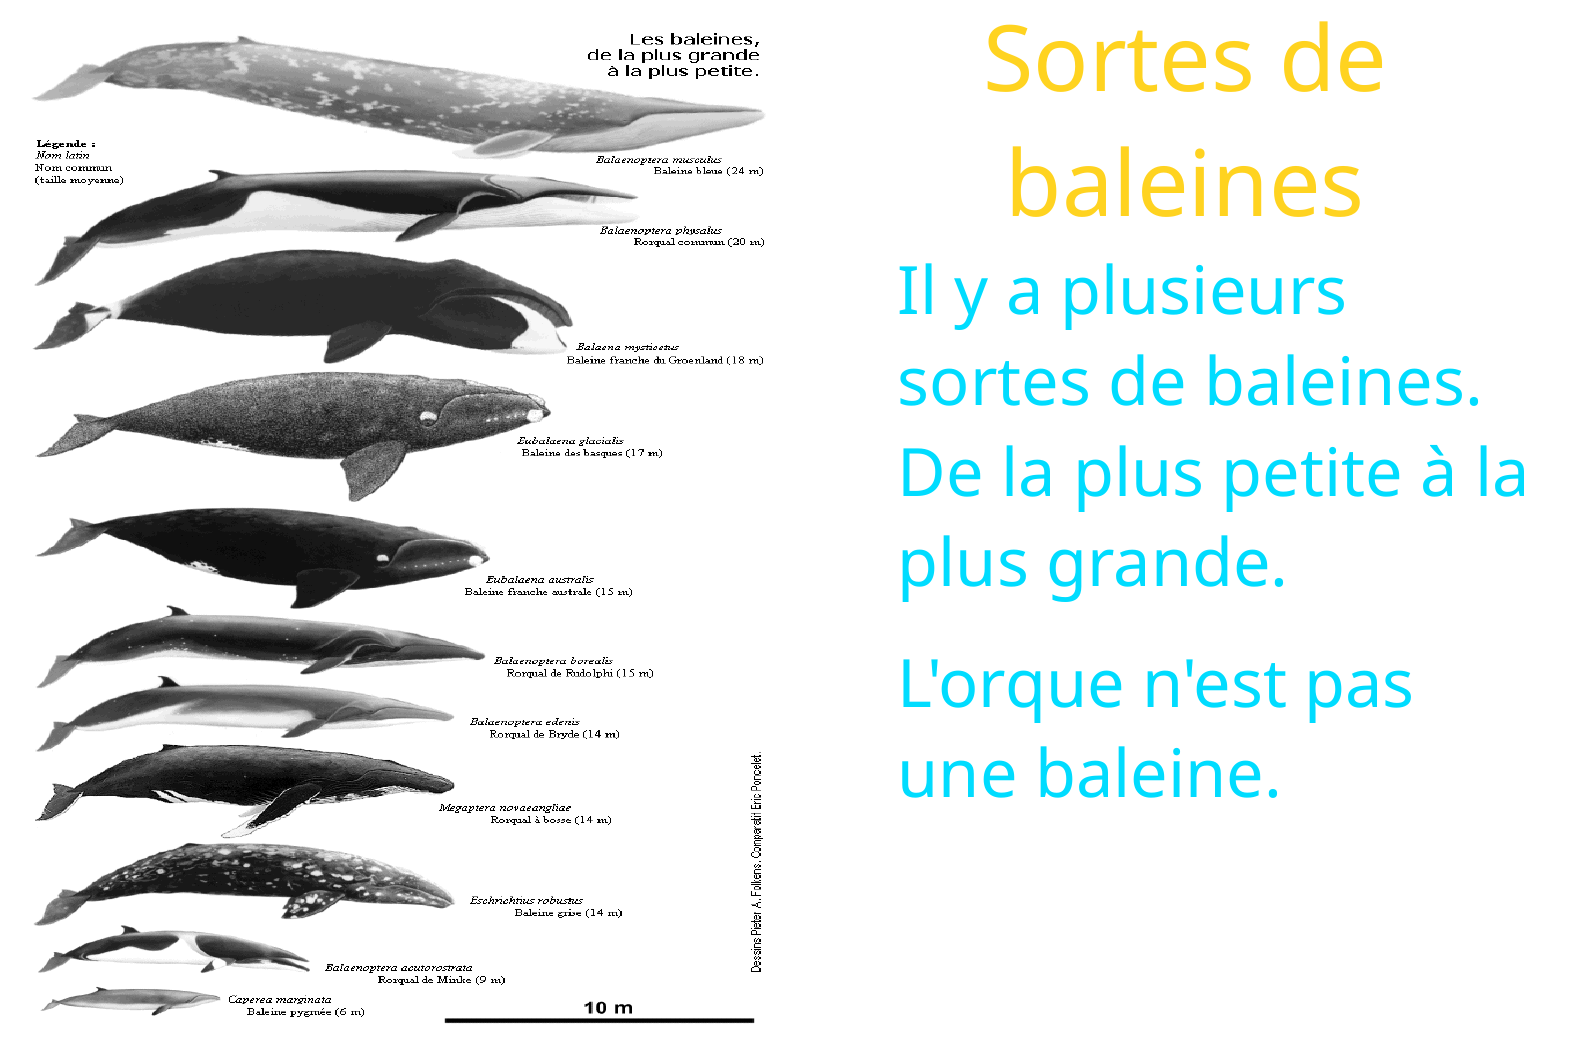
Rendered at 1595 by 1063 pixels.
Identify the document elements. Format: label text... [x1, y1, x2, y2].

title Sortes de baleines [797, 29, 1574, 208]
picture [29, 29, 768, 1034]
list Il y a plusieurs sortes de baleines. De la plus petite à la plus grande. L'orque n'est pas une baleine. [826, 243, 1536, 945]
